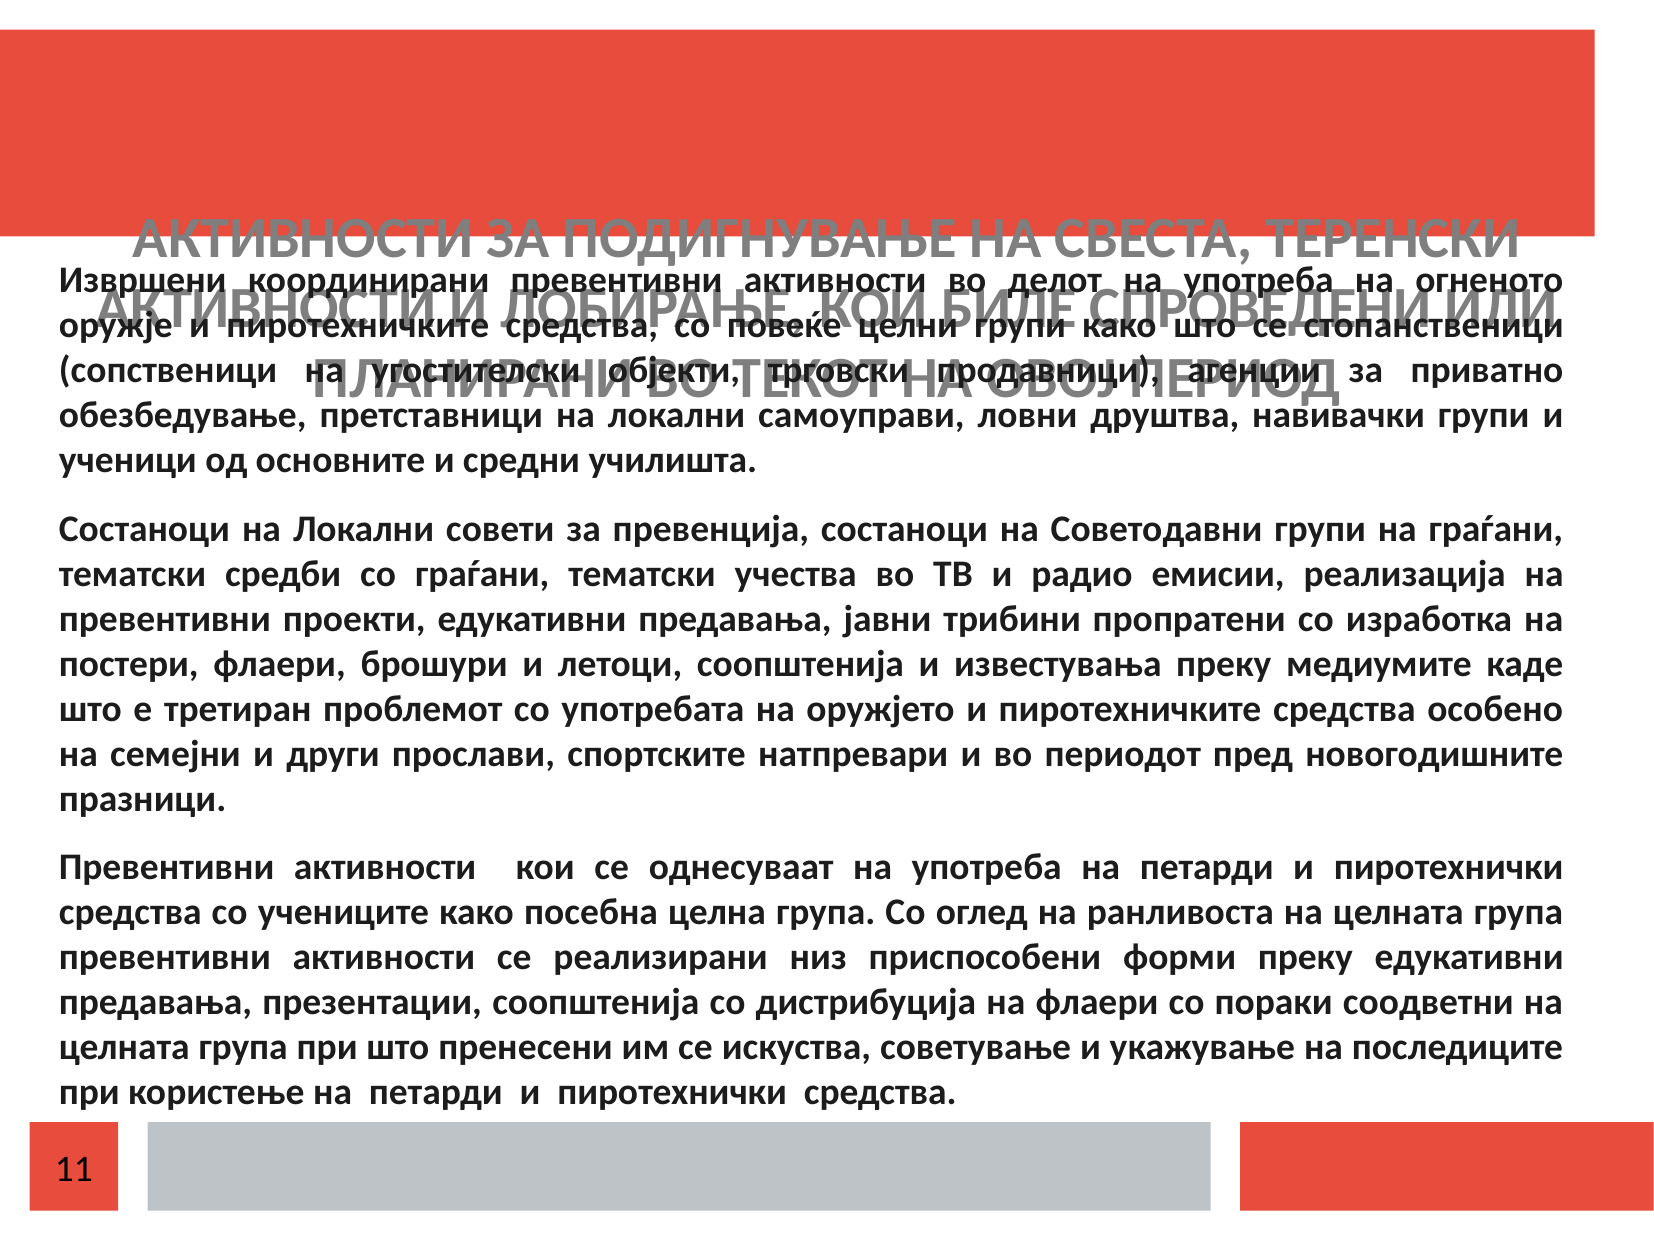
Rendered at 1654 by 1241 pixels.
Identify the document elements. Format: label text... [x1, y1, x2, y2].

text_box [29, 1122, 119, 1211]
title АКТИВНОСТИ ЗА ПОДИГНУВАЊЕ НА СВЕСТА, ТЕРЕНСКИ АКТИВНОСТИ И ЛОБИРАЊЕ, КОИ БИЛЕ СПРОВЕДЕНИ ИЛИ ПЛАНИРАНИ ВО ТЕКОТ НА ОВОЈ ПЕРИОД [59, 59, 1595, 235]
list Извршени координирани превентивни активности во делот на употреба на огненото оружје и пиротехничките средства, со повеќе целни групи како што се стопанственици (сопственици на угостителски објекти, трговски продавници), агенции за приватно обезбедување, претставници на локални самоуправи, ловни друштва, навивачки групи и ученици од основните и средни училишта. Состаноци на Локални совети за превенција, состаноци на Советодавни групи на граѓани, тематски средби со граѓани, тематски учества во ТВ и радио емисии, реализација на превентивни проекти, едукативни предавања, јавни трибини пропратени со изработка на постери, флаери, брошури и летоци, соопштенија и известувања преку медиумите каде што е третиран проблемот со употребата на оружјето и пиротехничките средства особено на семејни и други прослави, спортските натпревари и во периодот пред новогодишните празници. Превентивни активности кои се однесуваат на употреба на петарди и пиротехнички средства со учениците како посебна целна група. Со оглед на ранливоста на целната група превентивни активности се реализирани низ приспособени форми преку едукативни предавања, презентации, соопштенија со дистрибуција на флаери со пораки соодветни на целната група при што пренесени им се искуства, советување и укажување на последиците при користење на петарди и пиротехнички средства. [59, 254, 1565, 1123]
